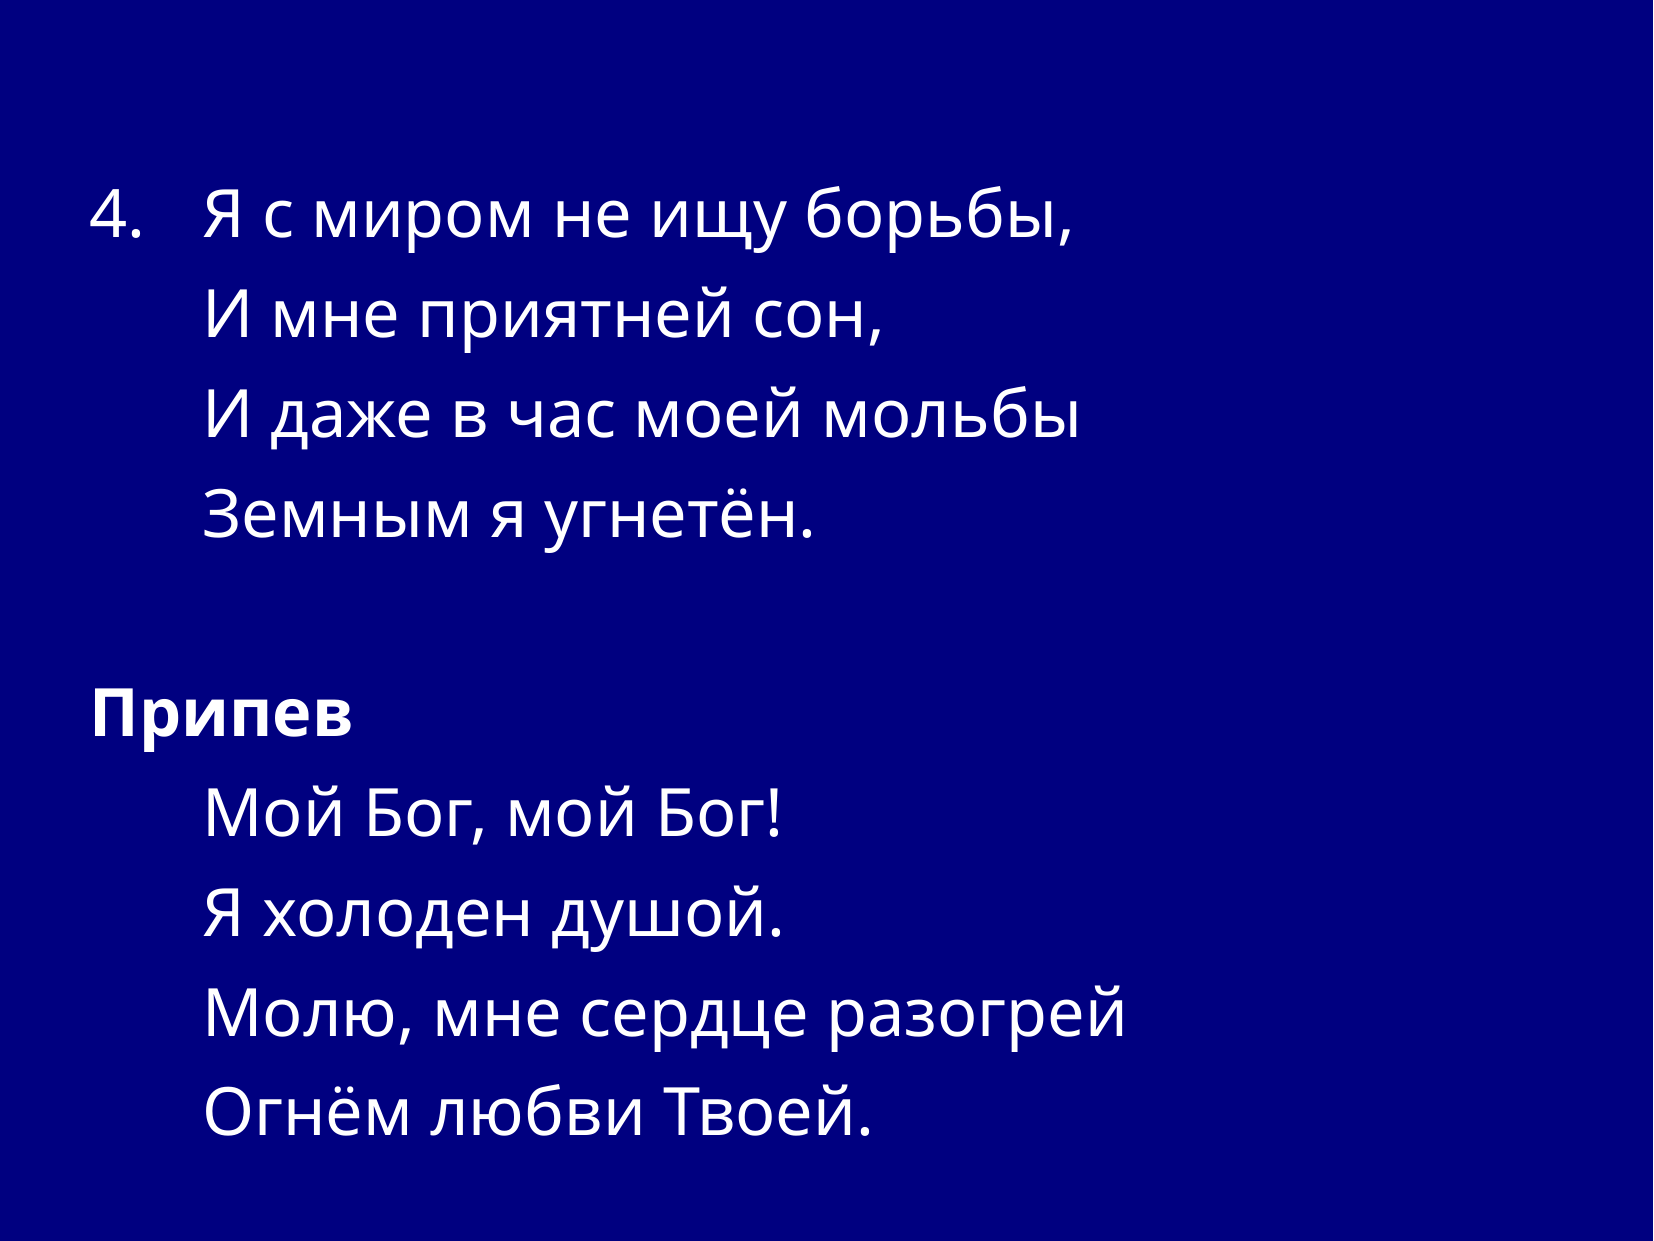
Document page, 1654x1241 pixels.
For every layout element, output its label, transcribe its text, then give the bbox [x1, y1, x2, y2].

text_box 4. Я с миром не ищу борьбы, И мне приятней сон, И даже в час моей мольбы Земным я угнетён. Припев Мой Бог, мой Бог! Я холоден душой. Молю, мне сердце разогрей Огнём любви Твоей. [75, 150, 1576, 1163]
